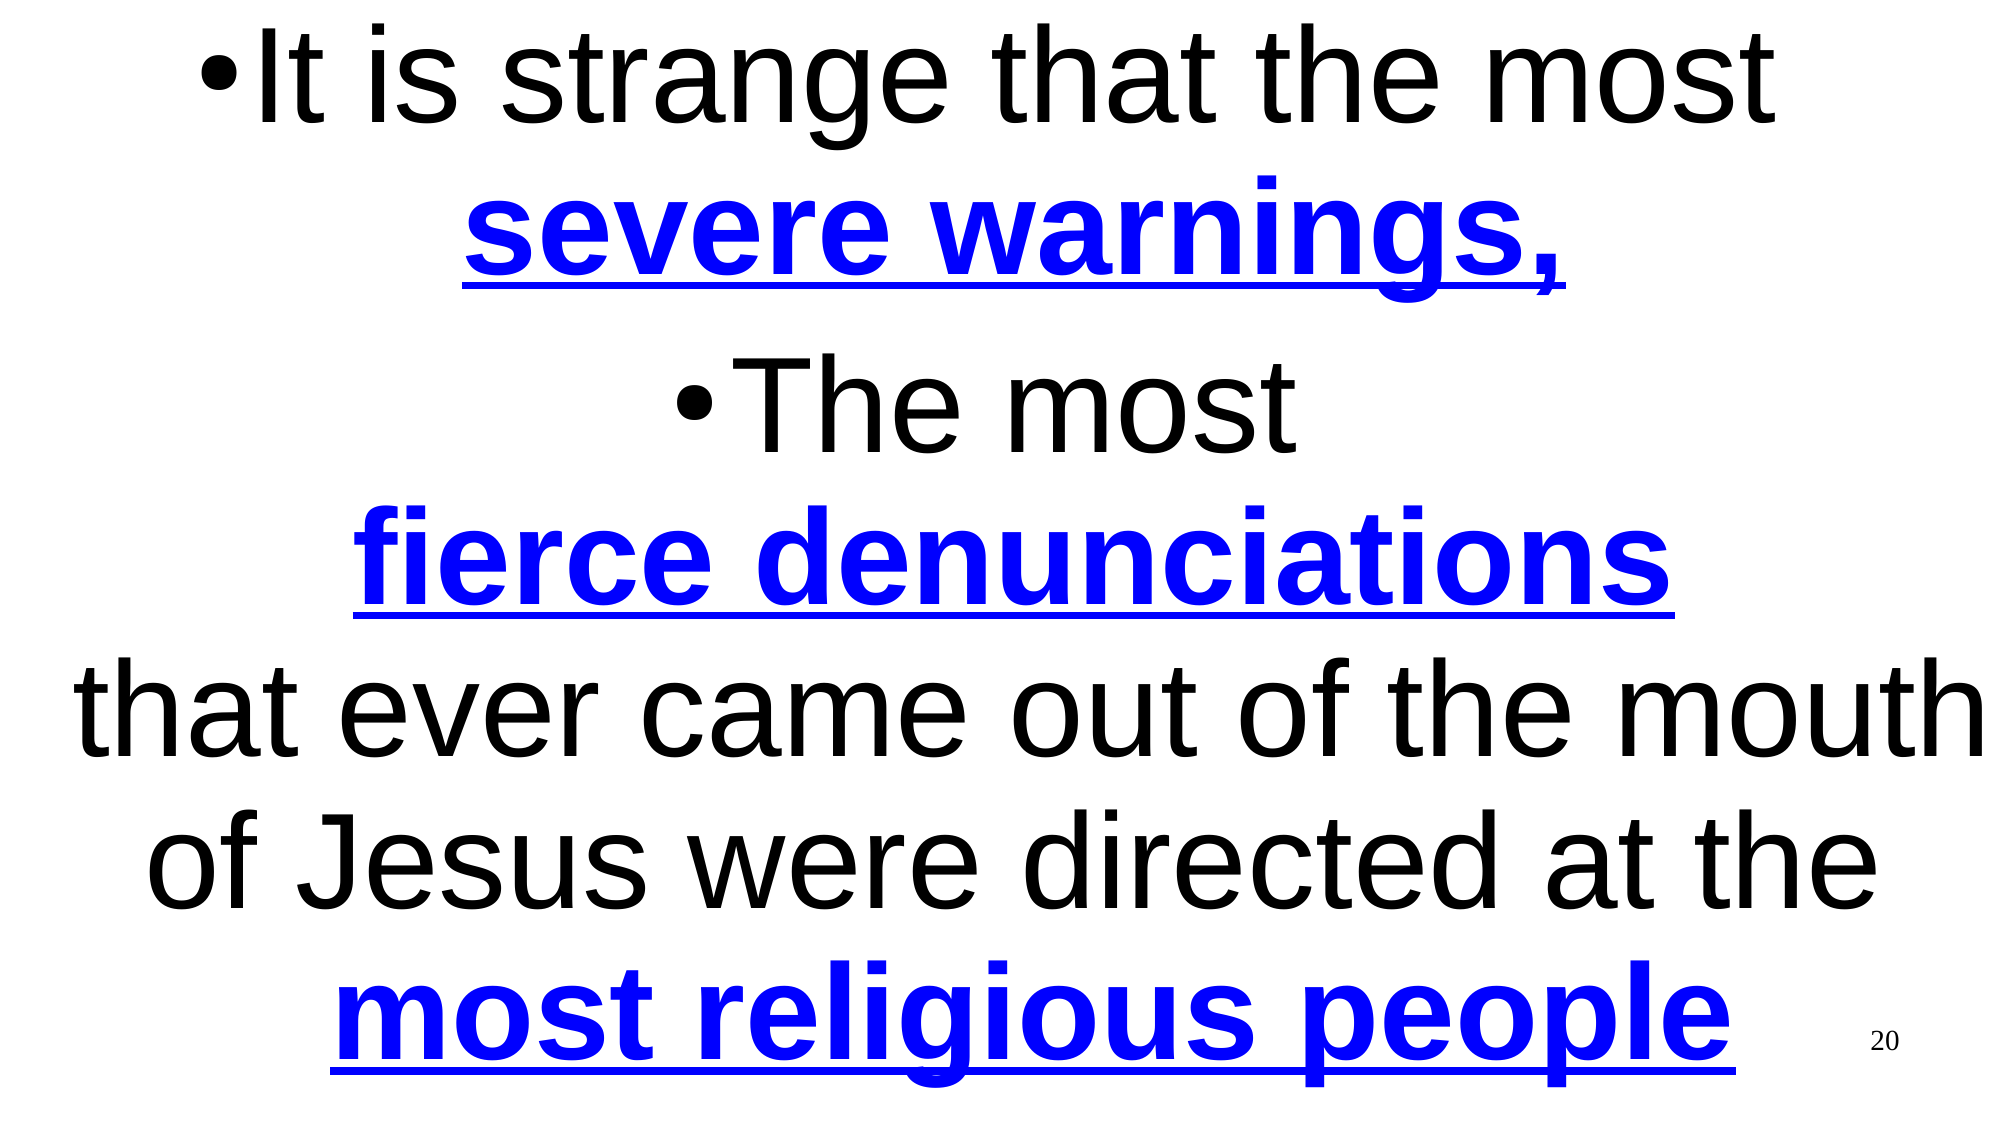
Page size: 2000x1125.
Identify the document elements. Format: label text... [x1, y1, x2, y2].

list It is strange that the most severe warnings, The most fierce denunciations that ever came out of the mouth of Jesus were directed at the most religious people [0, 0, 1996, 1123]
